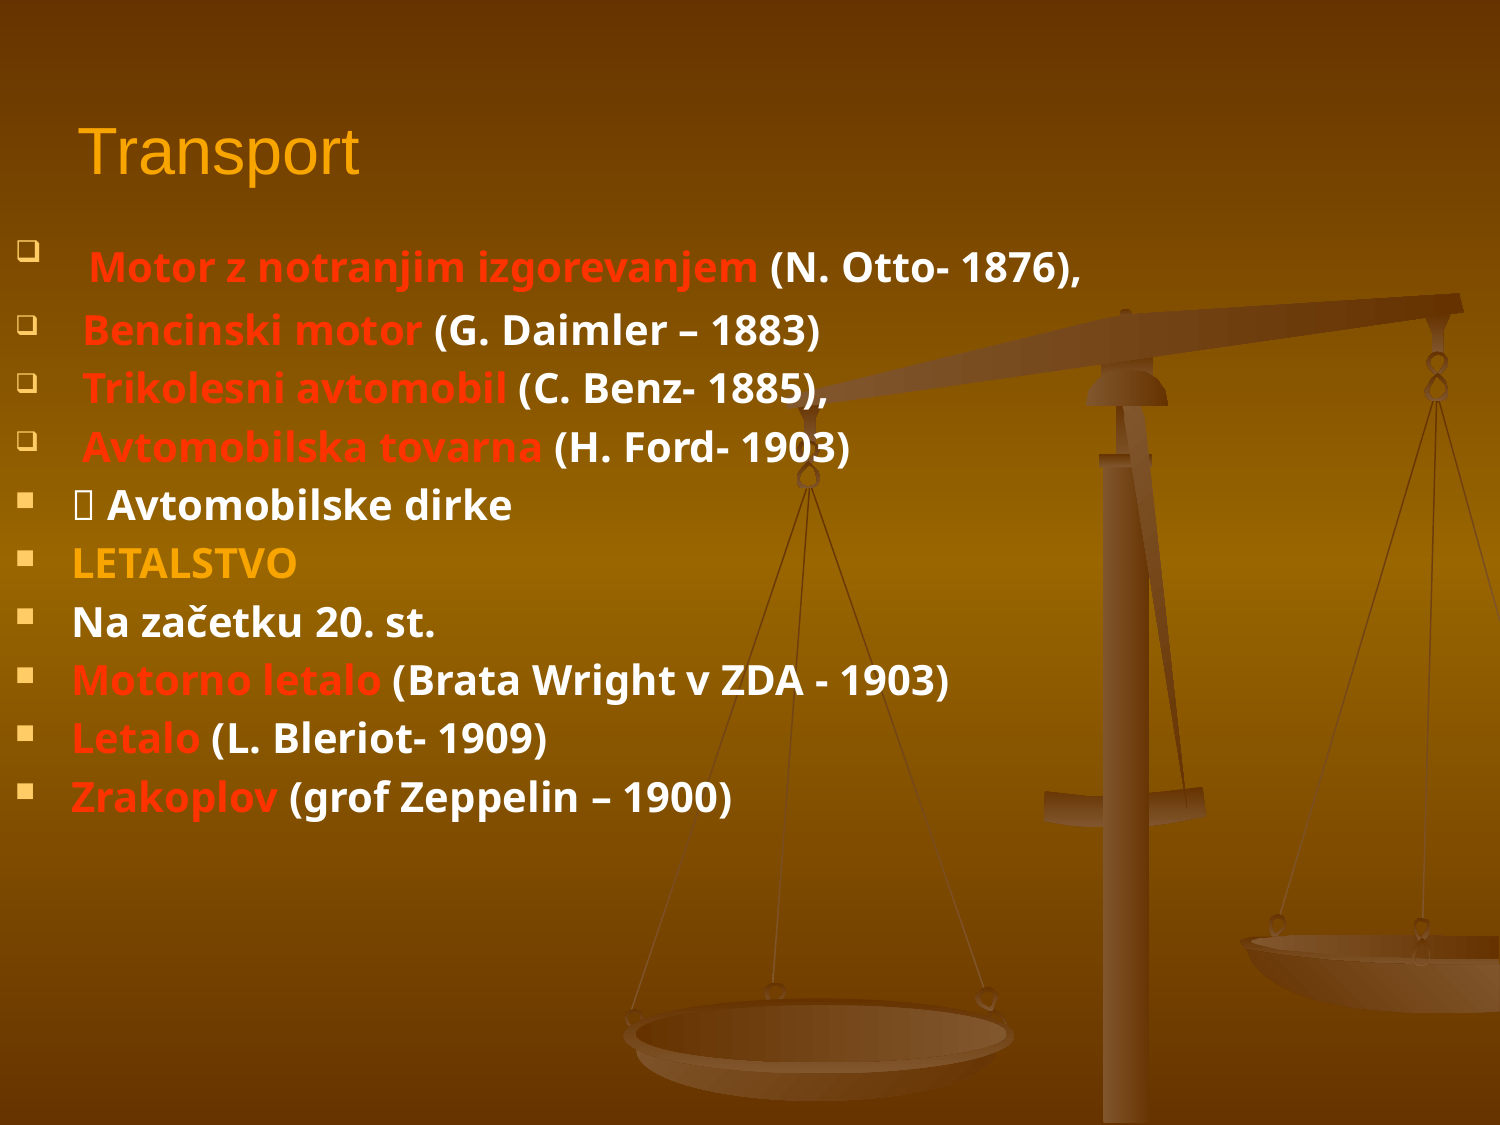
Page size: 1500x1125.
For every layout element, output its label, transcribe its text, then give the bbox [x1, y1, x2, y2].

title Transport [0, 78, 847, 208]
list Motor z notranjim izgorevanjem (N. Otto- 1876), Bencinski motor (G. Daimler – 1883) Trikolesni avtomobil (C. Benz- 1885), Avtomobilska tovarna (H. Ford- 1903)  Avtomobilske dirke LETALSTVO Na začetku 20. st. Motorno letalo (Brata Wright v ZDA - 1903) Letalo (L. Bleriot- 1909) Zrakoplov (grof Zeppelin – 1900) [0, 208, 1350, 952]
